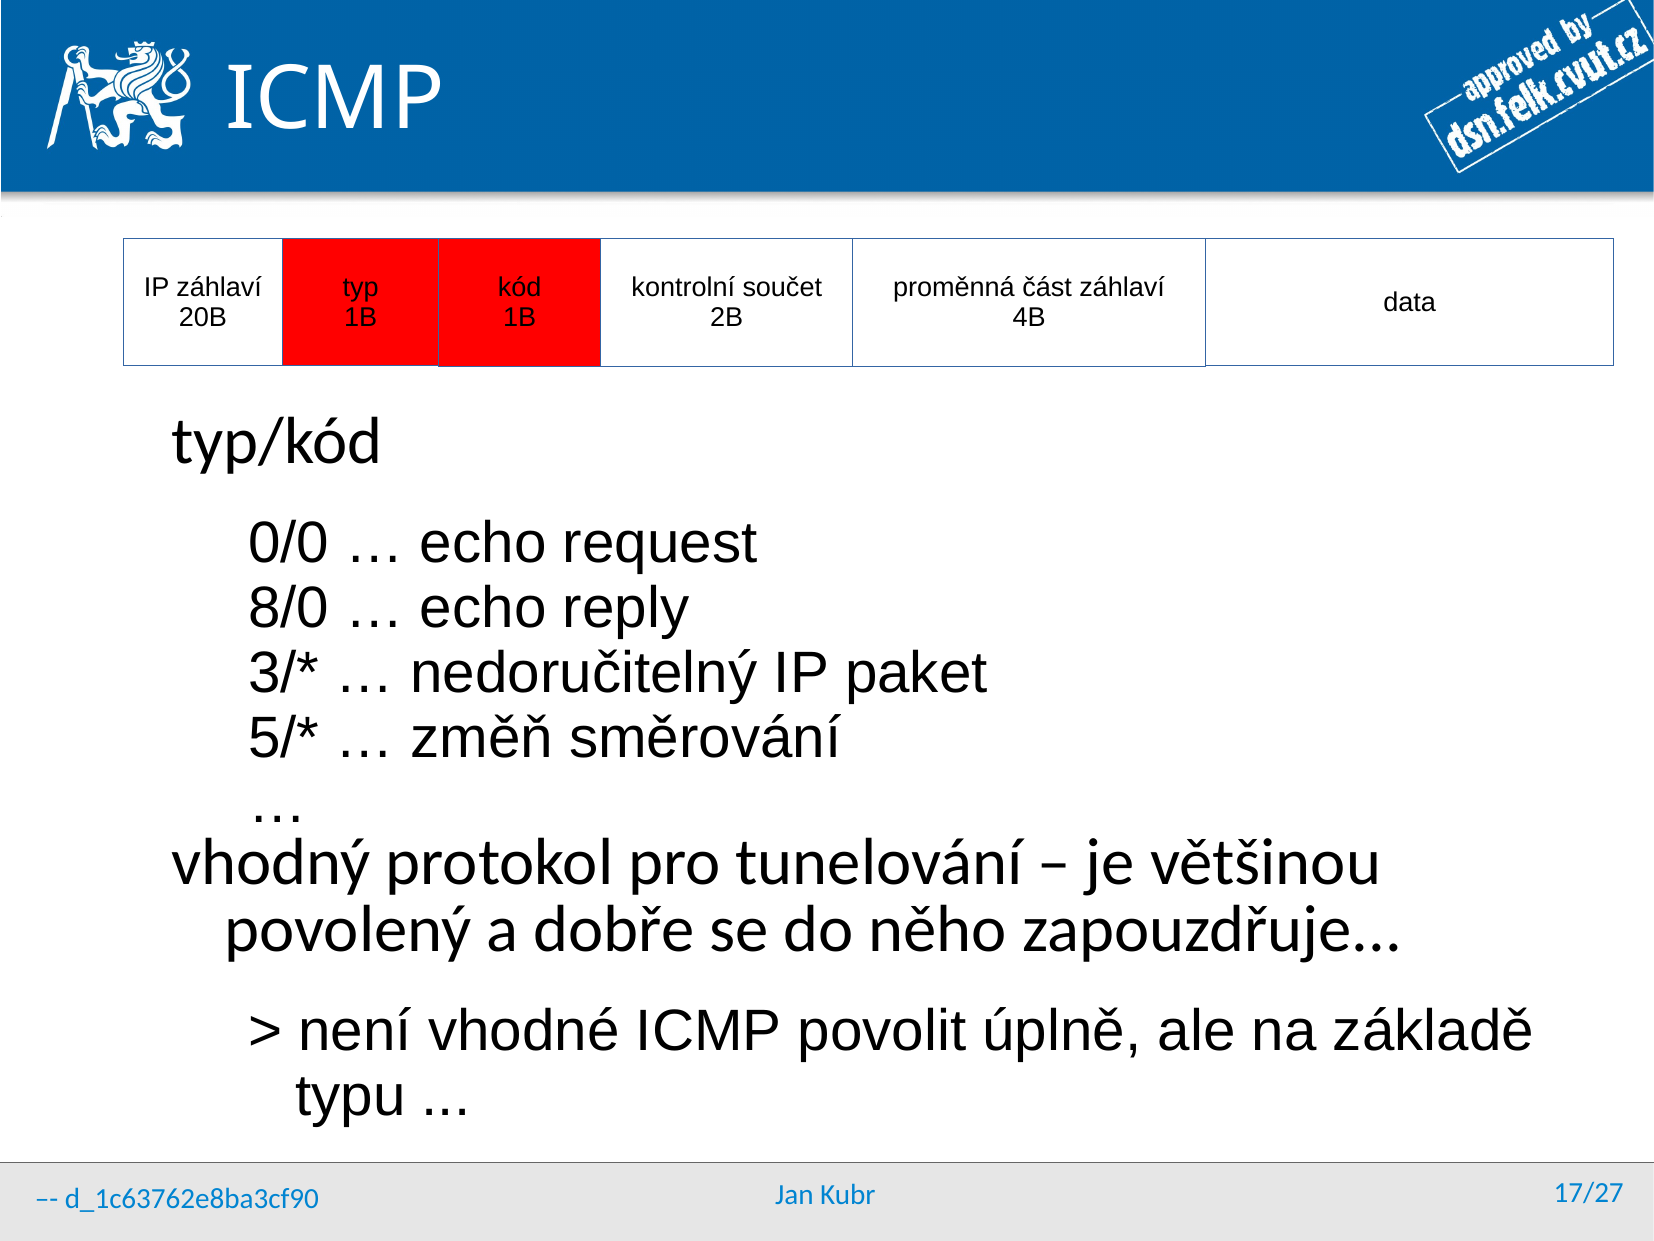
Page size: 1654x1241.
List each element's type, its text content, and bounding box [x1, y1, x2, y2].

text_box proměnná část záhlaví 4B [853, 238, 1206, 367]
title ICMP [225, 0, 1426, 188]
text_box IP záhlaví 20B [123, 238, 283, 366]
picture [1, 0, 1654, 217]
text_box typ 1B [283, 238, 439, 366]
text_box data [1205, 238, 1614, 366]
text_box kód 1B [438, 238, 600, 367]
text_box kontrolní součet 2B [600, 238, 853, 367]
list typ/kód 0/0 … echo request 8/0 … echo reply 3/* … nedoručitelný IP paket 5/* … změň směrování … vhodný protokol pro tunelování – je většinou povolený a dobře se do něho zapouzdřuje... > není vhodné ICMP povolit úplně, ale na základě typu ... [153, 413, 1566, 1129]
